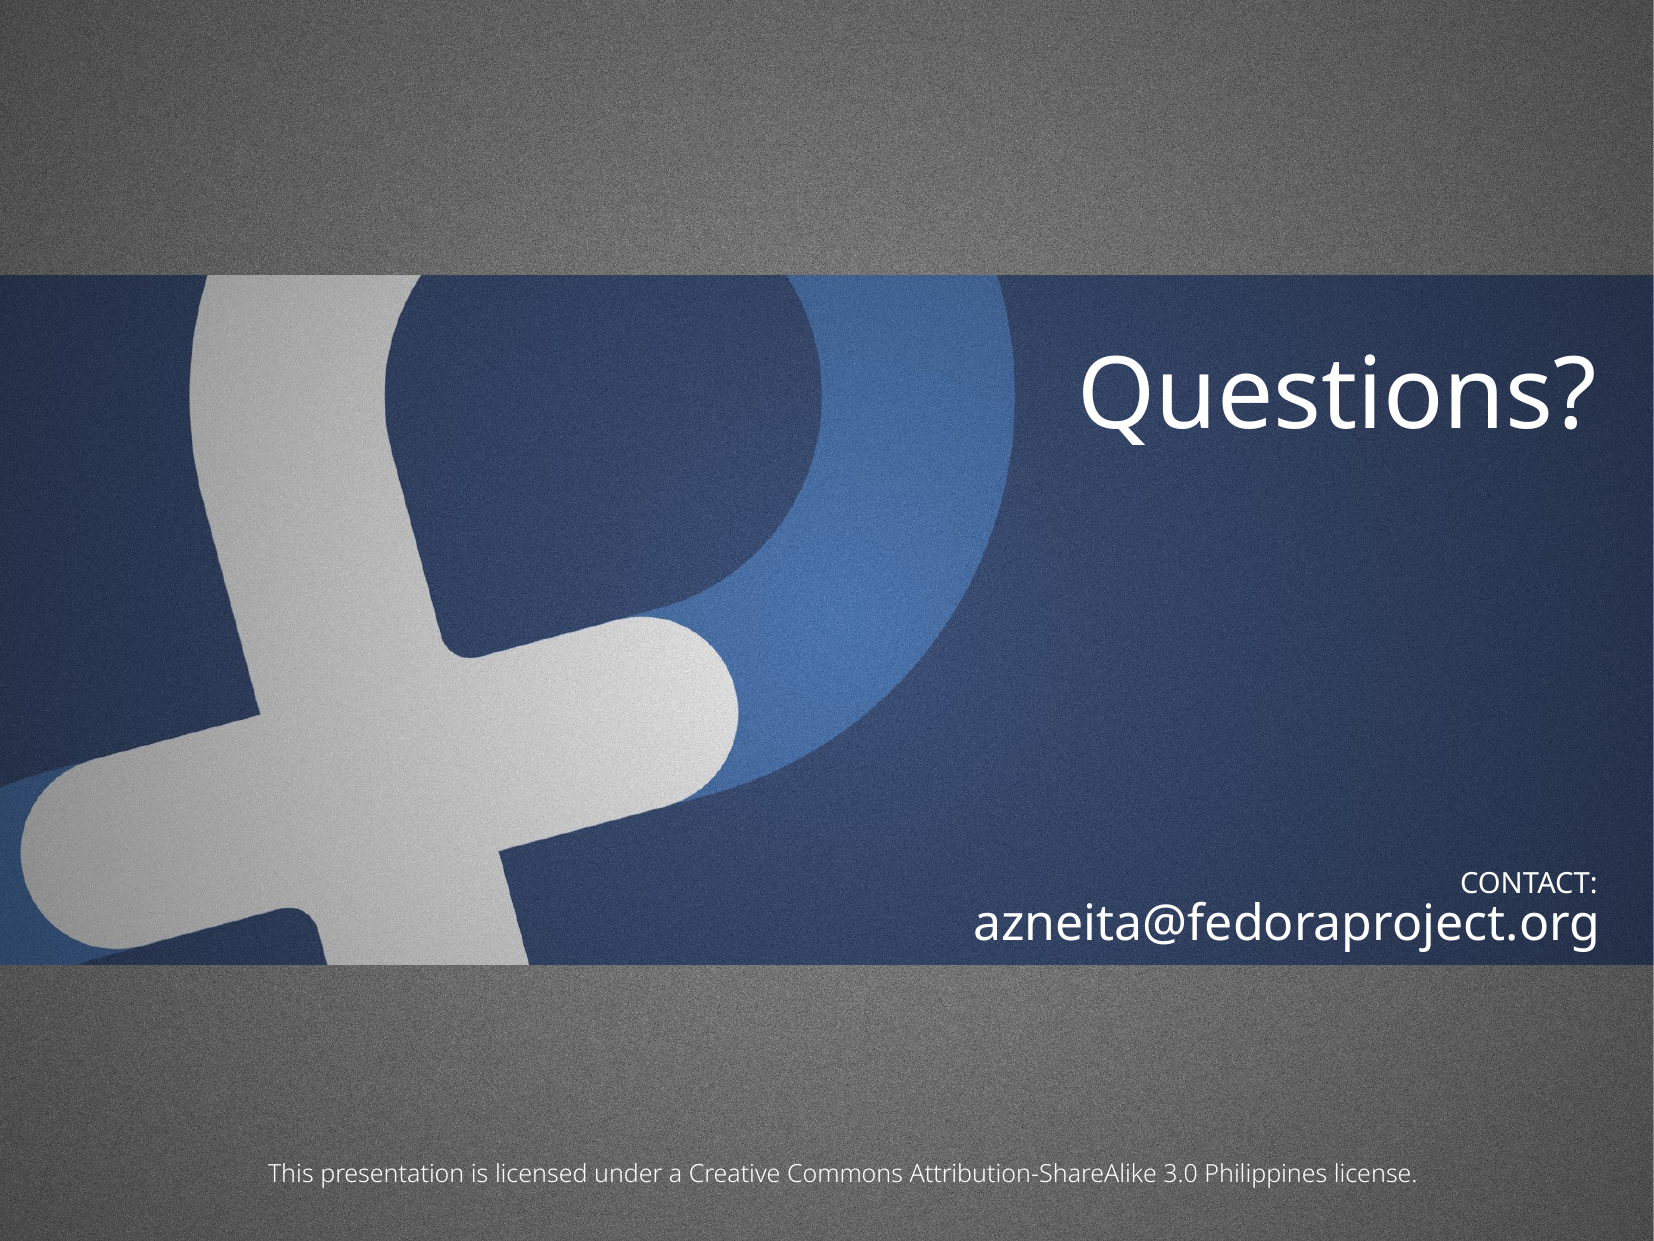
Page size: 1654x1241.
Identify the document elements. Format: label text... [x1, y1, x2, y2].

title Questions? [22, 331, 1598, 448]
picture [0, 0, 1654, 1241]
text_box This presentation is licensed under a Creative Commons Attribution-ShareAlike 3.0 Philippines license. [75, 1126, 1613, 1197]
text_box azneita@fedoraproject.org [80, 879, 1616, 953]
text_box CONTACT: [77, 854, 1613, 904]
